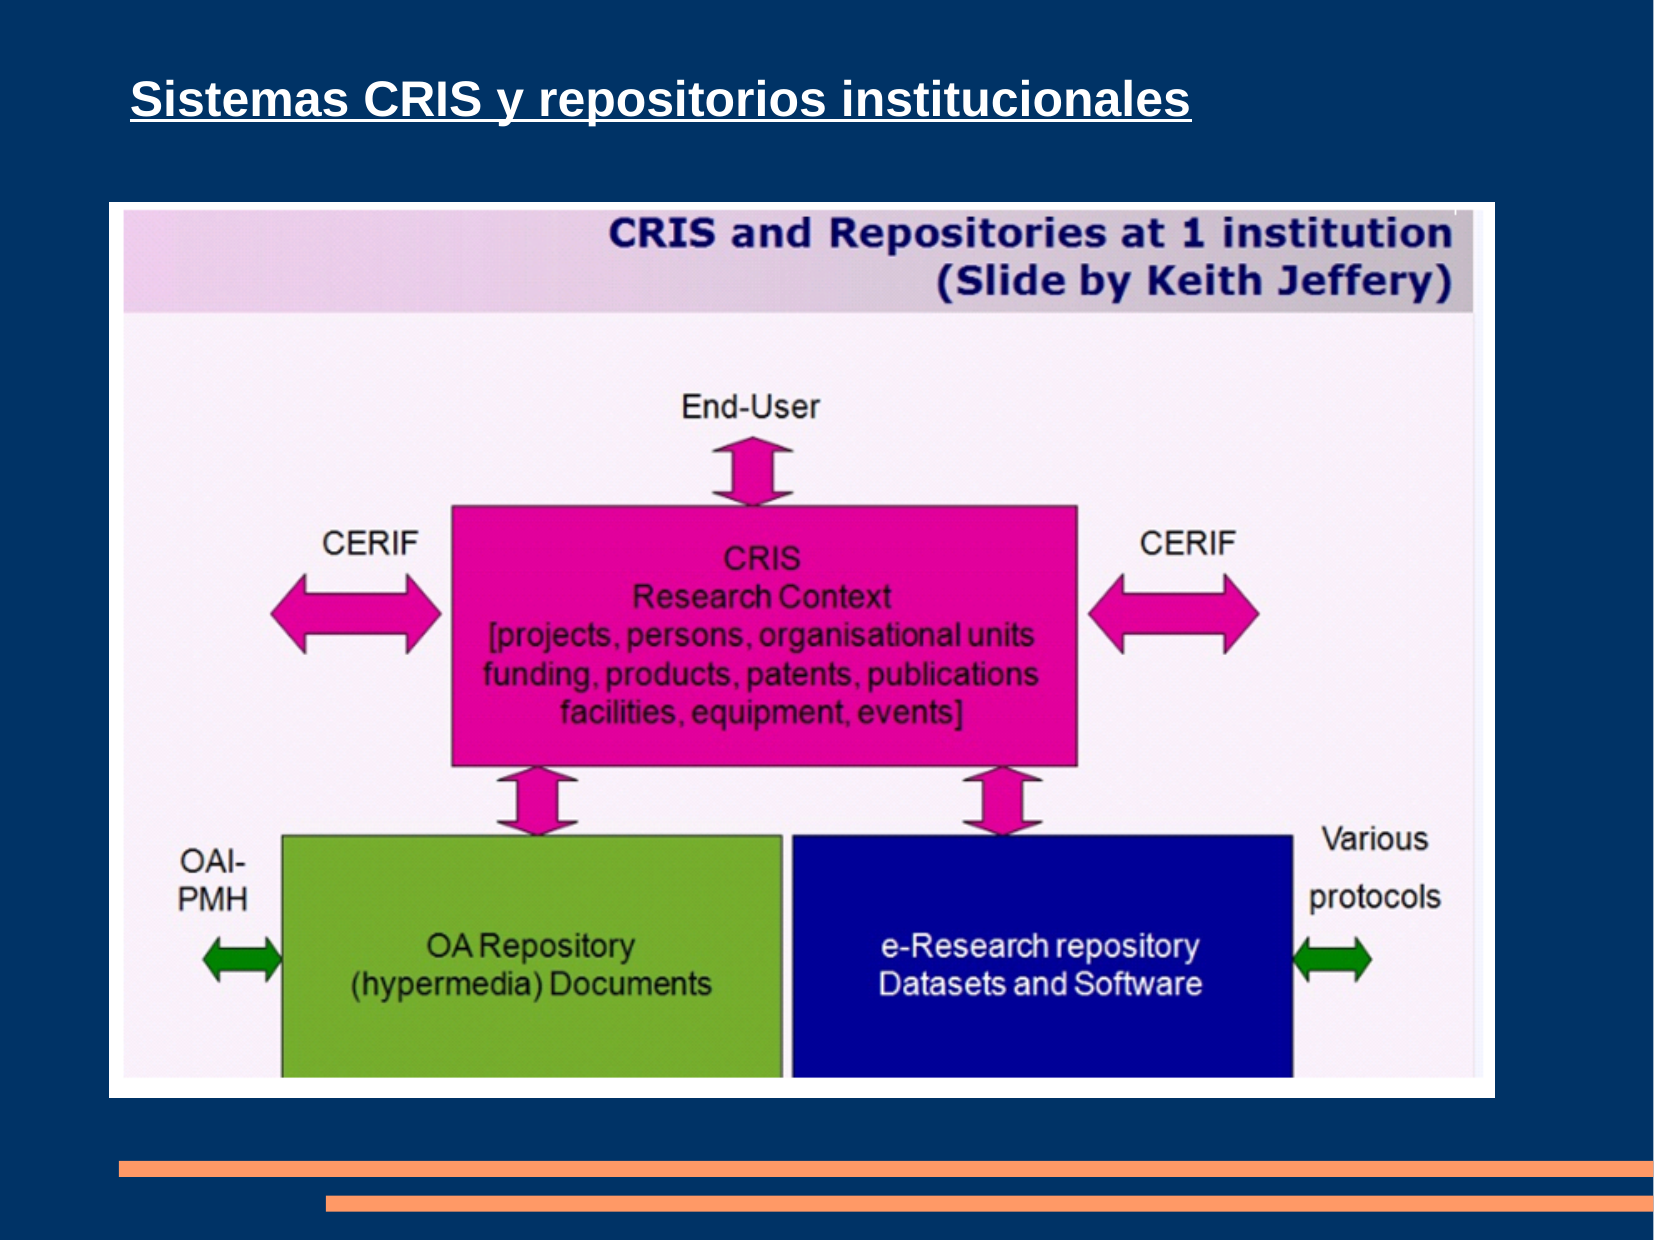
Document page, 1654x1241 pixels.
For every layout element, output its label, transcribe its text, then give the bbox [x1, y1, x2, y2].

text_box Sistemas CRIS y repositorios institucionales [129, 70, 1192, 202]
picture [109, 202, 1495, 1098]
